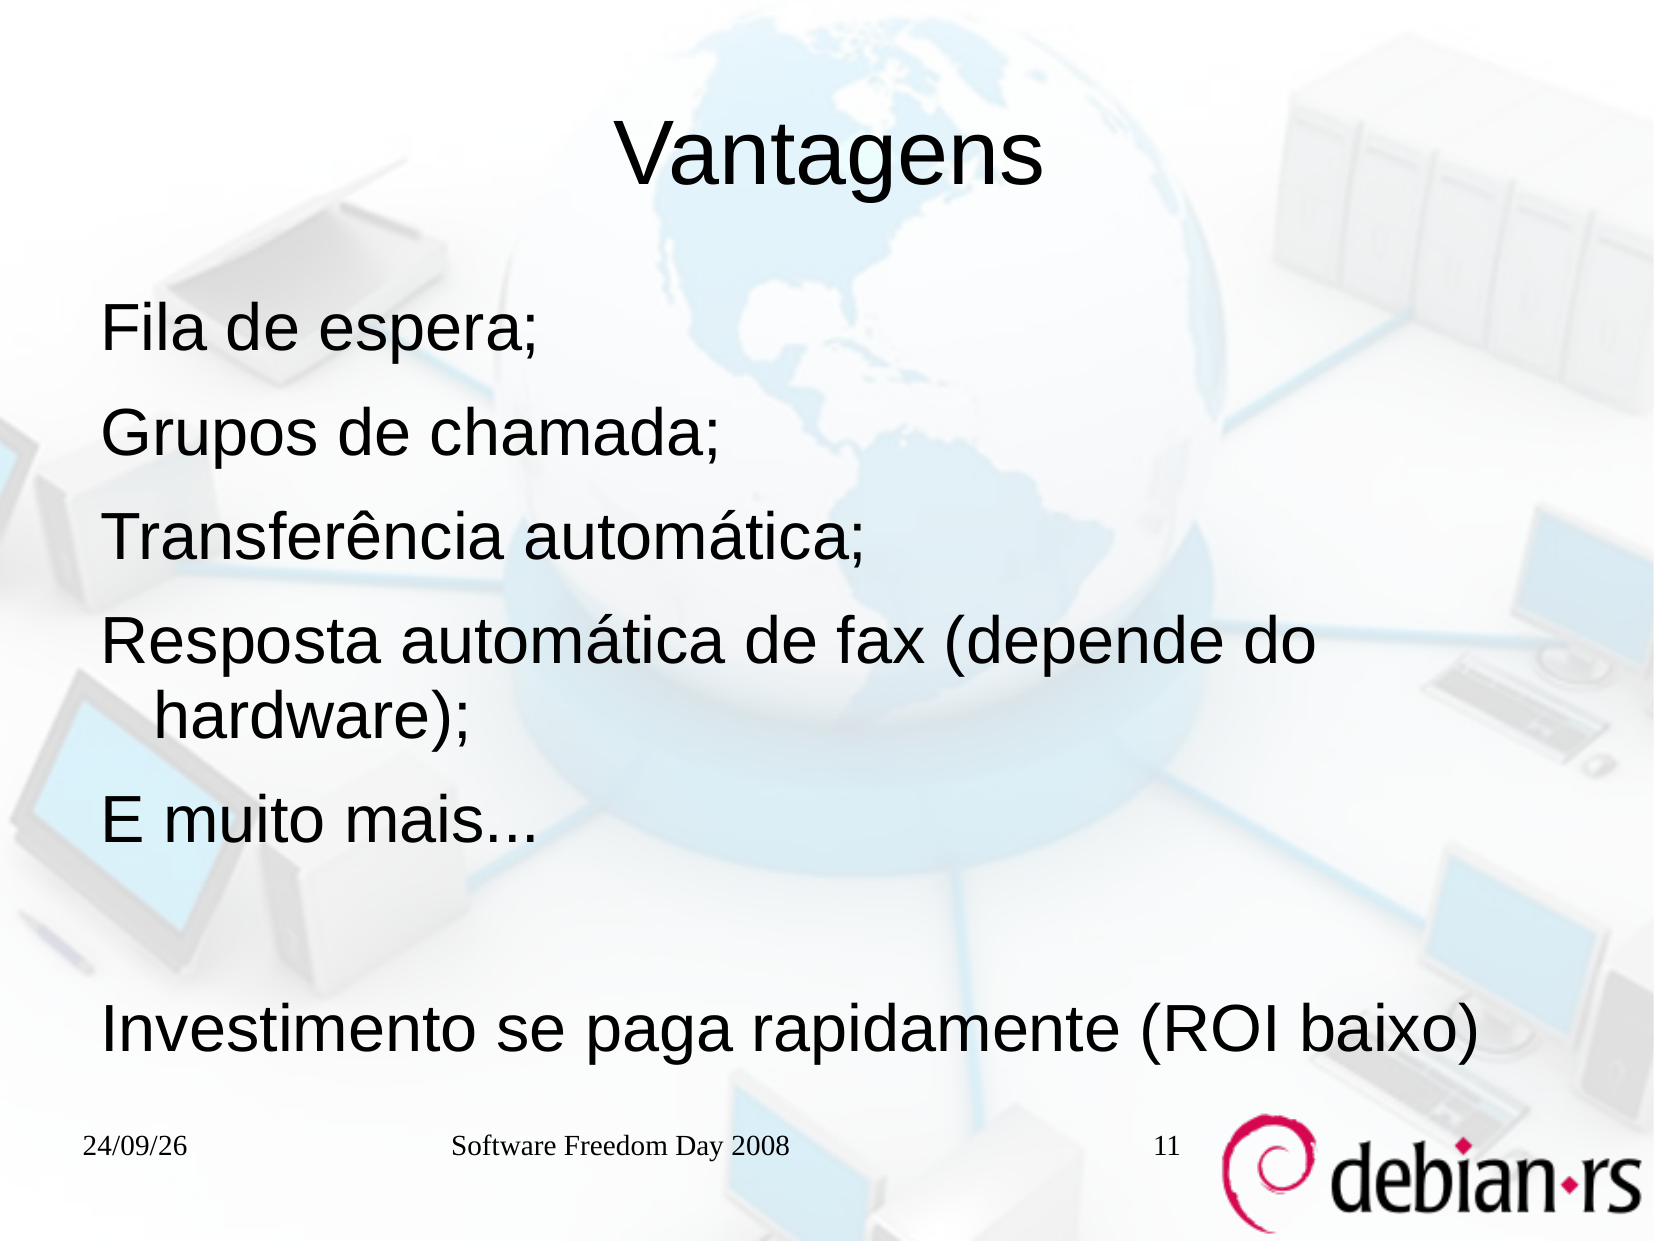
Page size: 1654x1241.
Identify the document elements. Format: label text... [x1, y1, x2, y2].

list Fila de espera; Grupos de chamada; Transferência automática; Resposta automática de fax (depende do hardware); E muito mais... Investimento se paga rapidamente (ROI baixo) [82, 290, 1571, 1094]
picture [0, 0, 1654, 1241]
title Vantagens [88, 56, 1571, 250]
